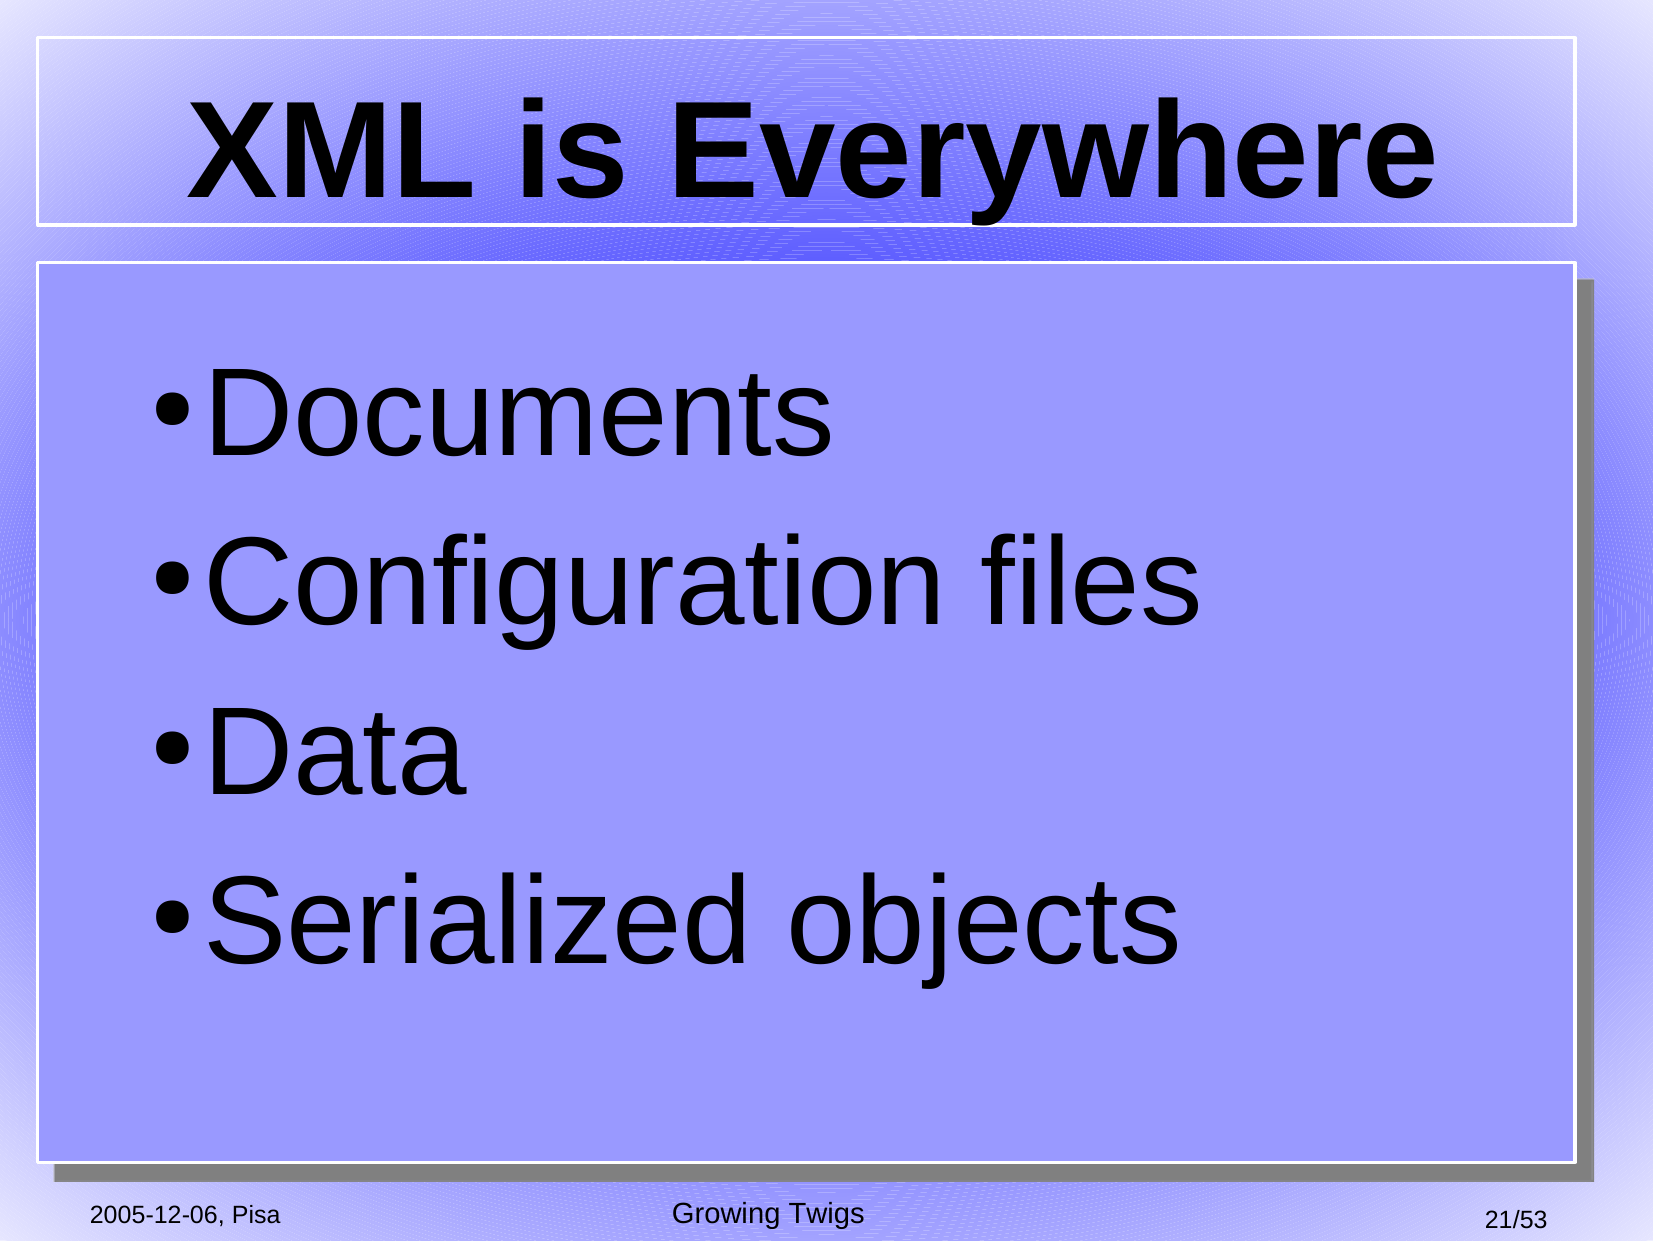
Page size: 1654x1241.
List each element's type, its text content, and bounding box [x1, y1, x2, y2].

title XML is Everywhere [37, 37, 1590, 263]
list Documents Configuration files Data Serialized objects [114, 342, 1527, 1132]
